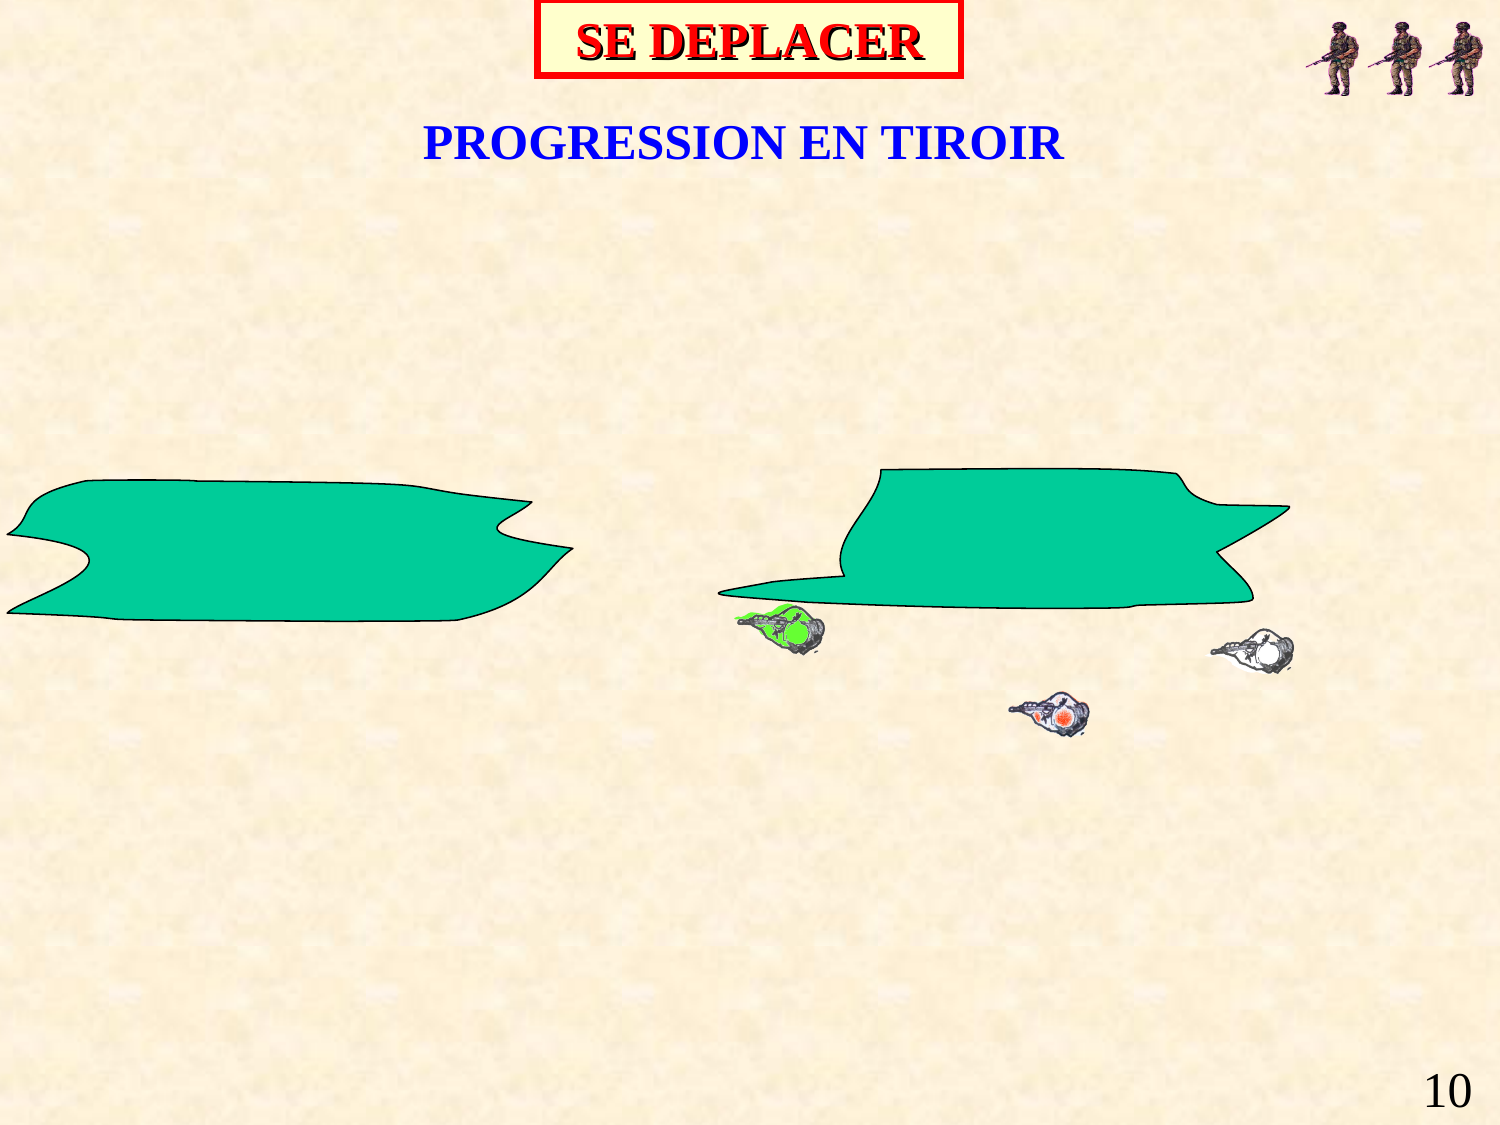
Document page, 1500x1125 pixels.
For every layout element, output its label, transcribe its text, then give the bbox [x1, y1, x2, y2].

text_box PROGRESSION EN TIROIR [408, 101, 1080, 178]
text_box SE DEPLACER [537, 0, 961, 76]
picture [0, 0, 1500, 1125]
